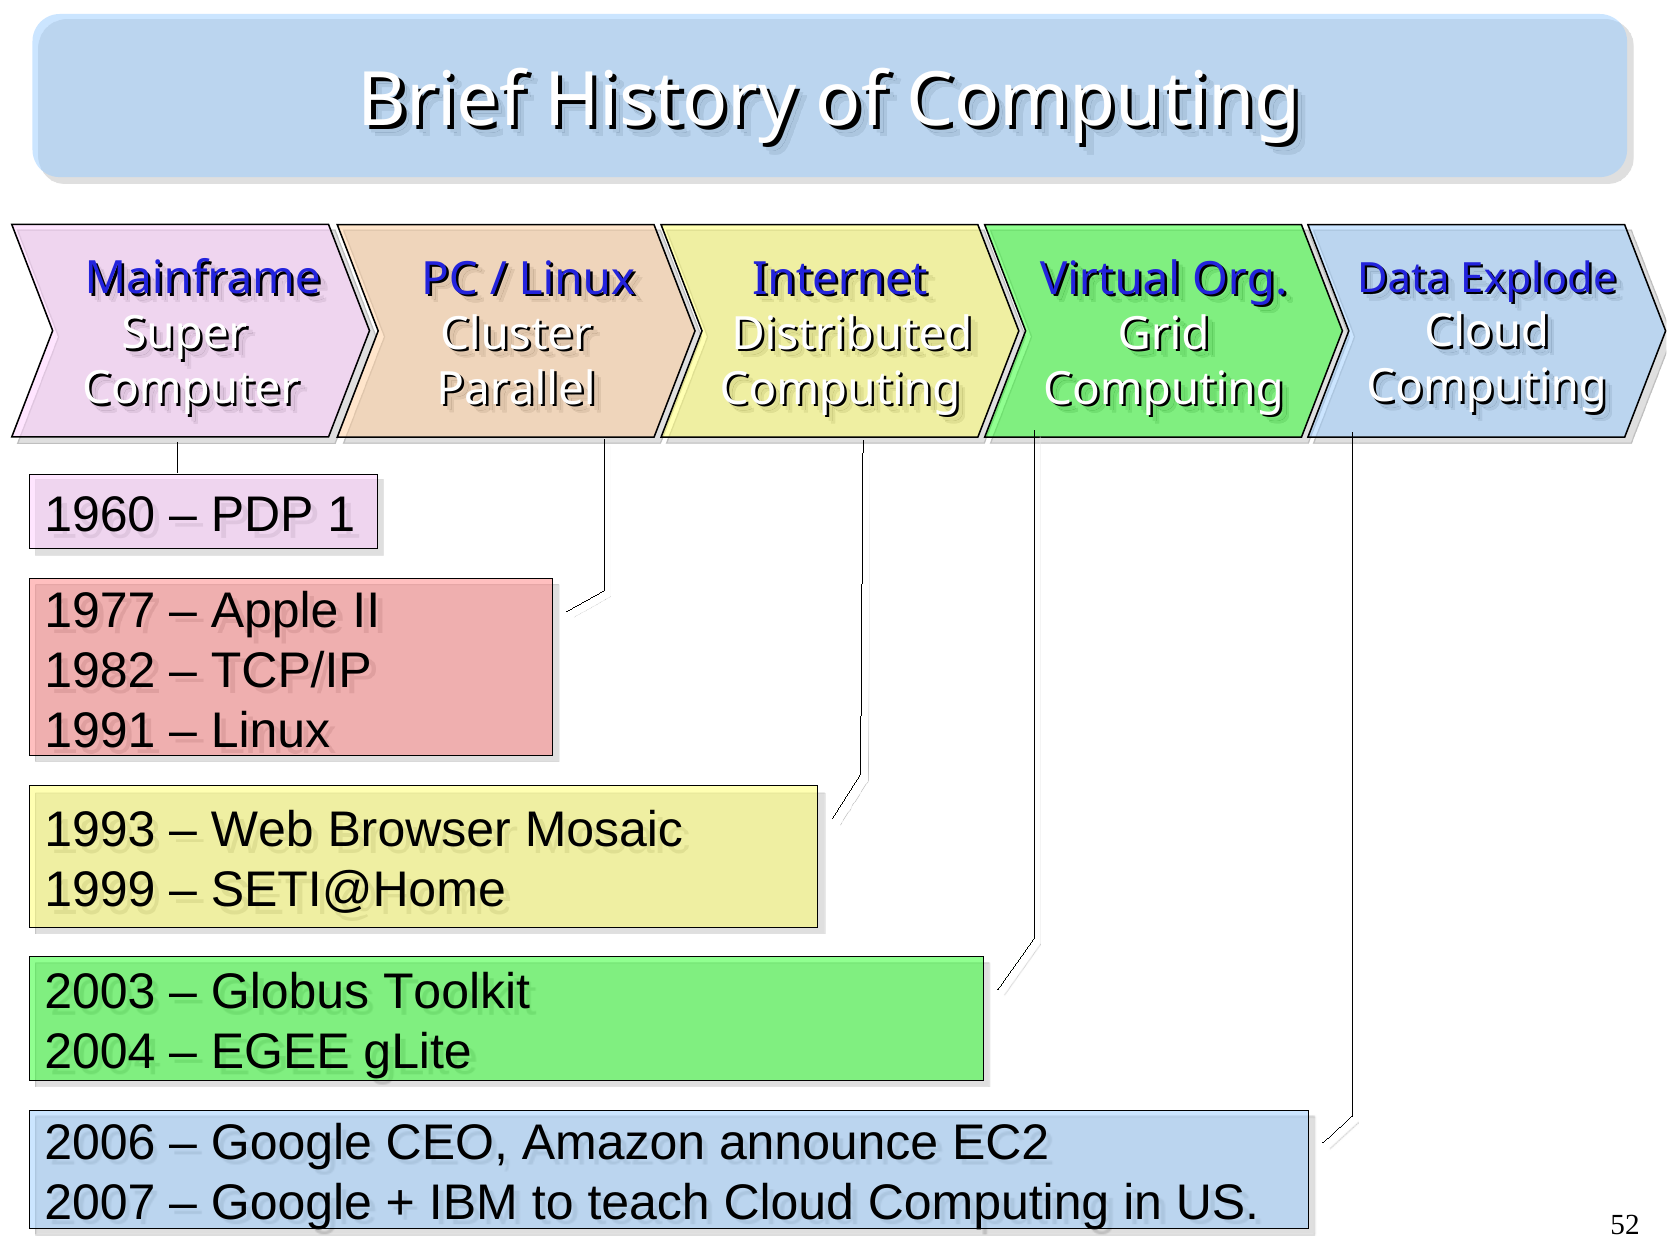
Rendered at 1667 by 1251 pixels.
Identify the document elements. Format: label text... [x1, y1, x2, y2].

text_box 2003 – Globus Toolkit 2004 – EGEE gLite [29, 957, 983, 1081]
text_box 1977 – Apple II 1982 – TCP/IP 1991 – Linux [29, 579, 552, 756]
text_box Brief History of Computing [32, 13, 1628, 178]
text_box Internet Distributed Computing [661, 224, 1019, 438]
text_box Data Explode Cloud Computing [1307, 224, 1666, 438]
text_box Mainframe Super Computer [11, 224, 370, 437]
text_box PC / Linux Cluster Parallel [337, 224, 696, 438]
text_box Virtual Org. Grid Computing [984, 224, 1343, 438]
text_box 1993 – Web Browser Mosaic 1999 – SETI@Home [29, 785, 818, 927]
text_box 2006 – Google CEO, Amazon announce EC2 2007 – Google + IBM to teach Cloud Computing in US. [29, 1110, 1308, 1228]
text_box 1960 – PDP 1 [29, 474, 378, 549]
